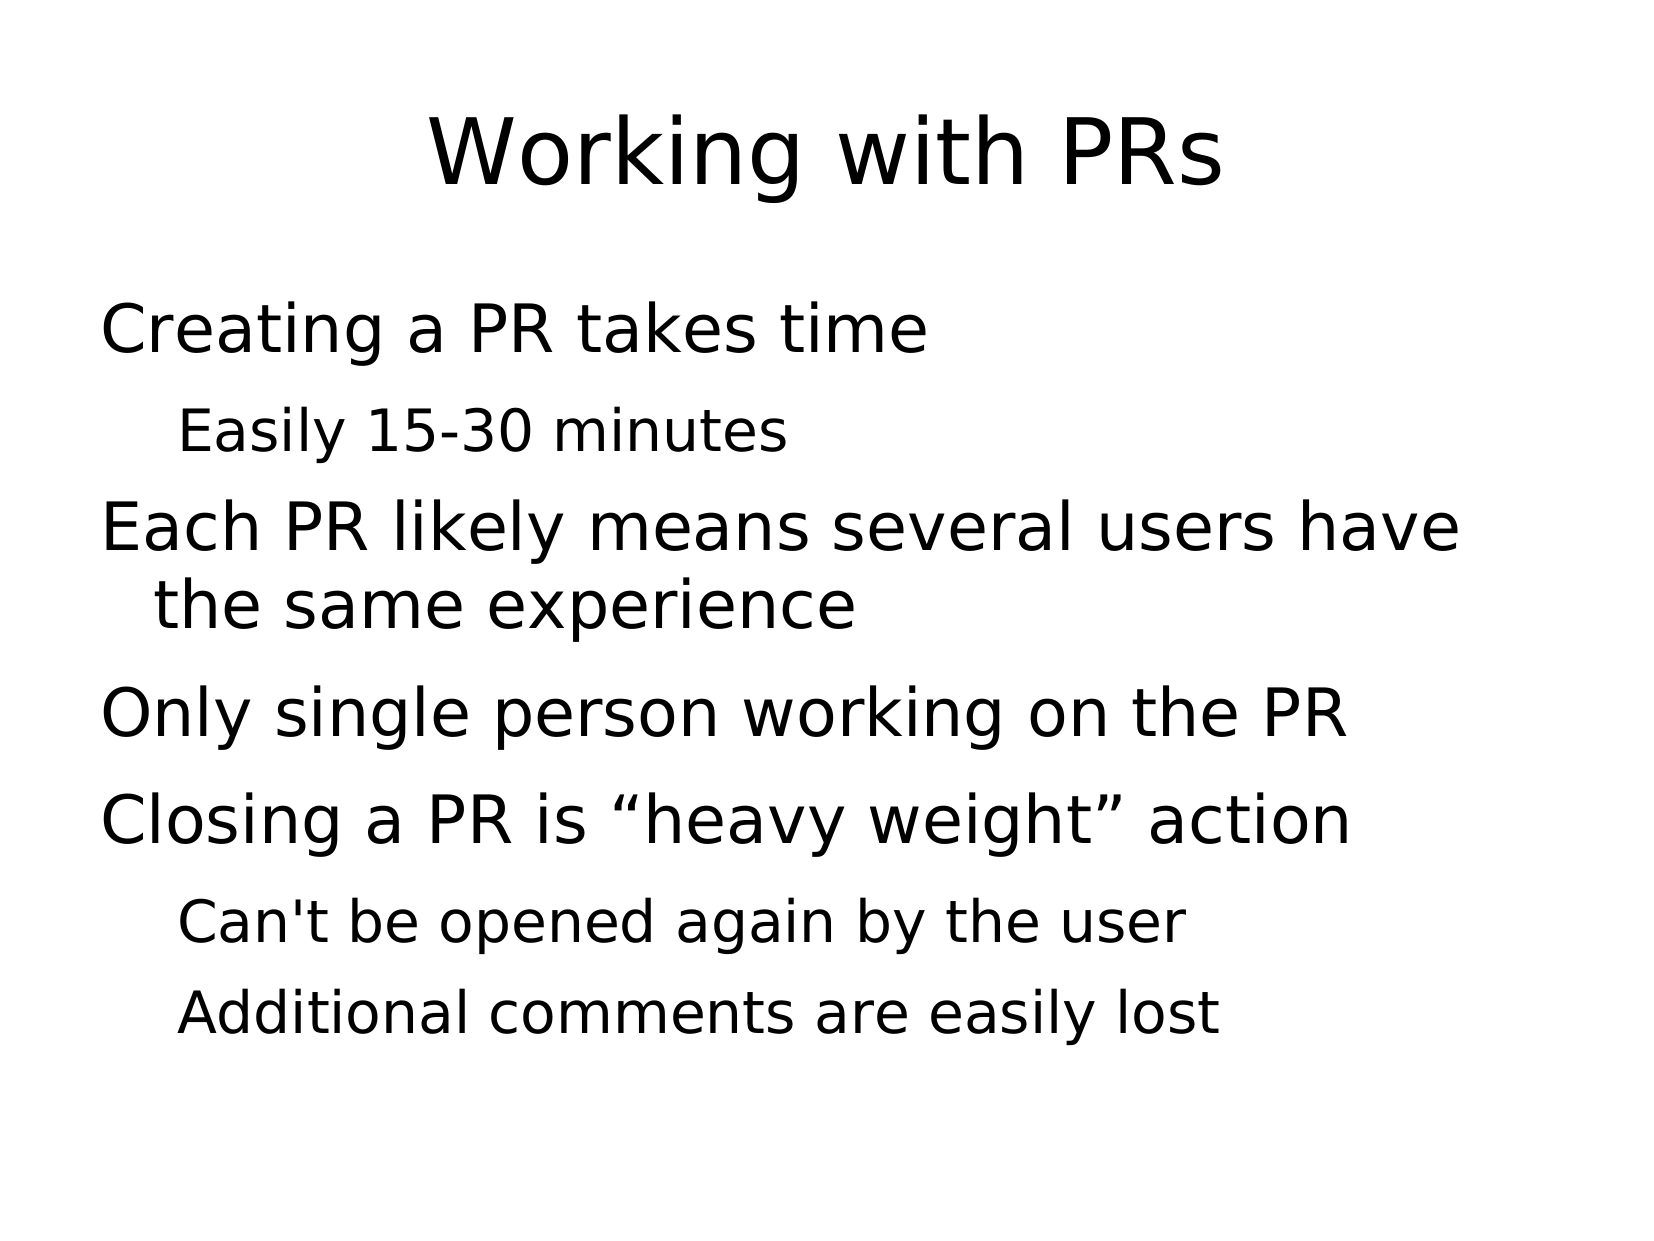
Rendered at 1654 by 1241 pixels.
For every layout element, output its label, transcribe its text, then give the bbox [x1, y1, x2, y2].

title Working with PRs [82, 56, 1571, 250]
list Creating a PR takes time Easily 15-30 minutes Each PR likely means several users have the same experience Only single person working on the PR Closing a PR is “heavy weight” action Can't be opened again by the user Additional comments are easily lost [82, 290, 1571, 1094]
